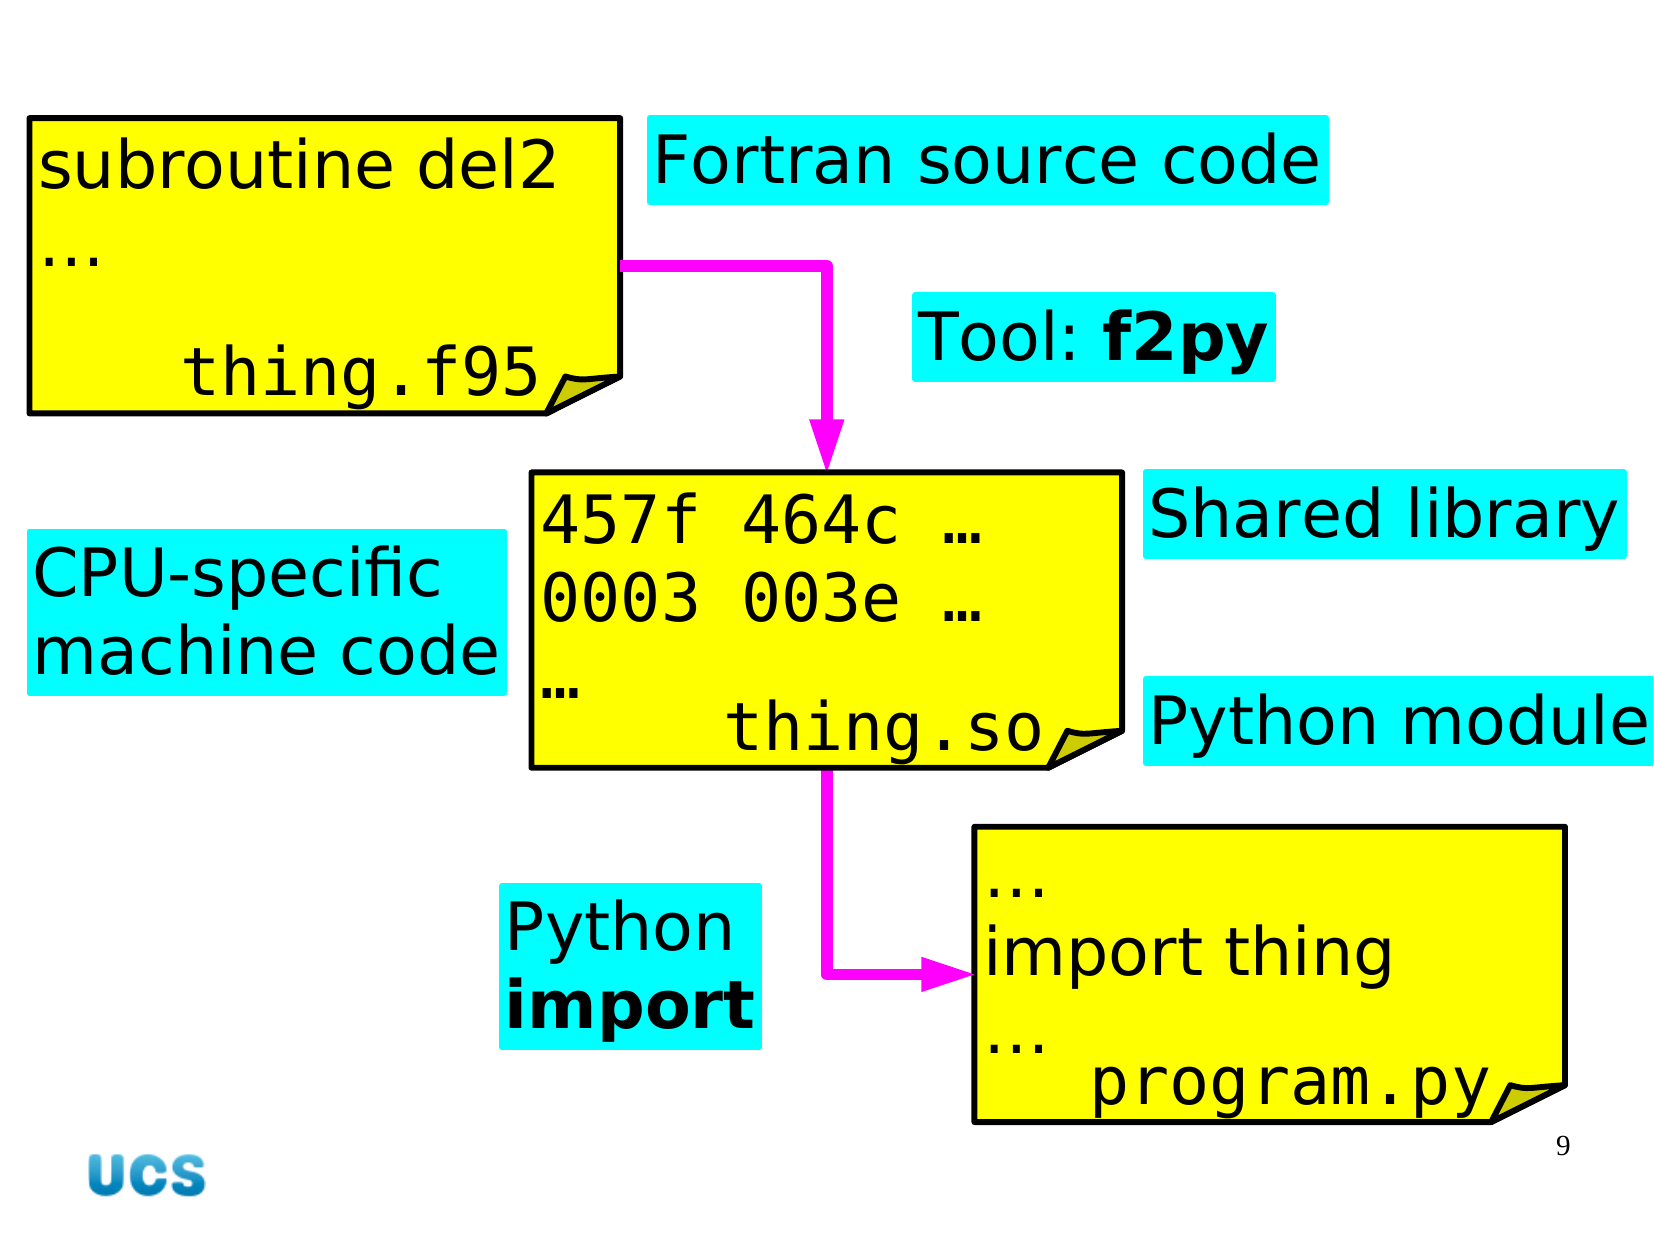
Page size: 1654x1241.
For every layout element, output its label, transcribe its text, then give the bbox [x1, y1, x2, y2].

text_box Tool: f2py [915, 295, 1273, 380]
text_box 457f 464c … 0003 003e … … [531, 472, 1123, 768]
text_box Python module [1145, 679, 1654, 763]
text_box CPU-specific machine code [29, 531, 505, 694]
text_box … import thing … [974, 826, 1566, 1123]
text_box Shared library [1145, 472, 1624, 557]
text_box Fortran source code [649, 118, 1326, 202]
text_box program.py [1086, 1039, 1496, 1124]
picture [88, 1153, 206, 1198]
text_box Python import [501, 885, 759, 1048]
text_box thing.f95 [177, 330, 546, 415]
text_box thing.so [720, 685, 1049, 769]
text_box subroutine del2 … [29, 118, 621, 414]
